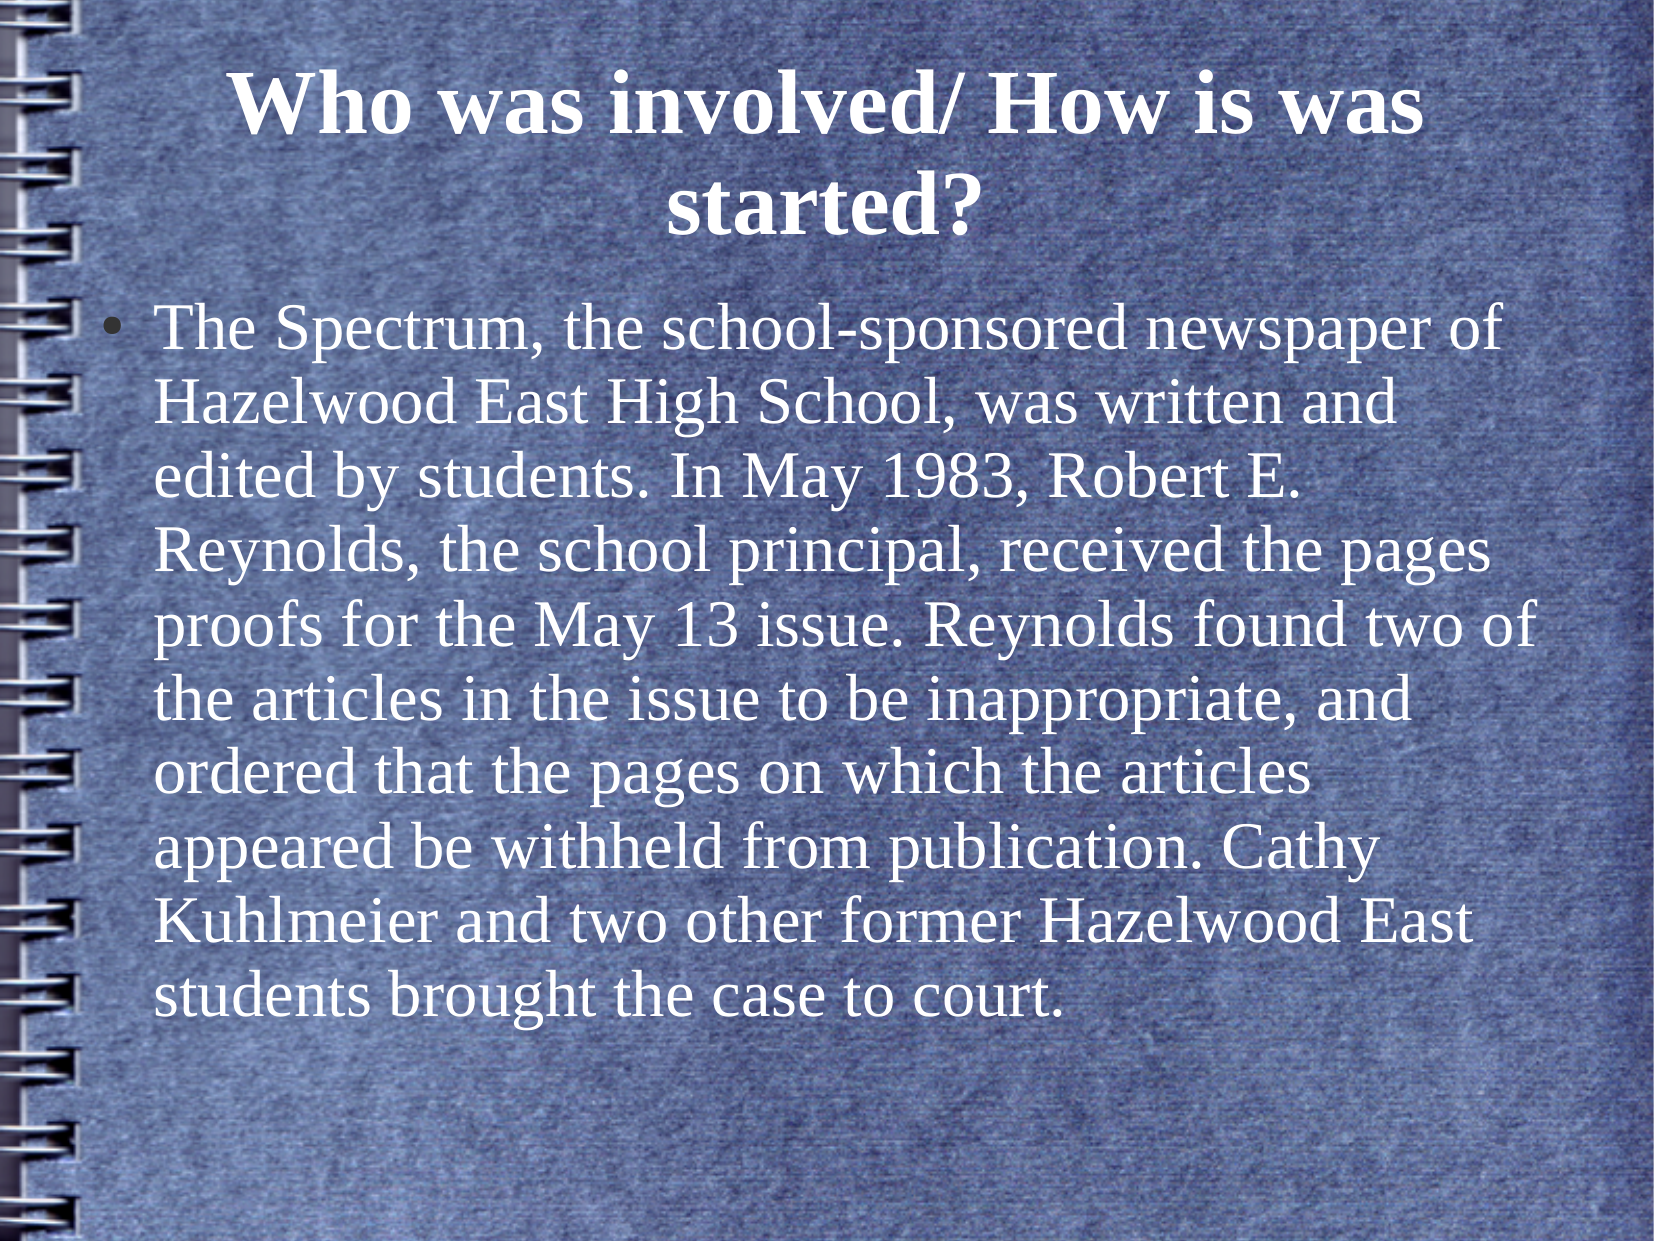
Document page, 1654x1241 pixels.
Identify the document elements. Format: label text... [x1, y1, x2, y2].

picture [0, 0, 1654, 1241]
title Who was involved/ How is was started? [82, 49, 1571, 257]
list The Spectrum, the school-sponsored newspaper of Hazelwood East High School, was written and edited by students. In May 1983, Robert E. Reynolds, the school principal, received the pages proofs for the May 13 issue. Reynolds found two of the articles in the issue to be inappropriate, and ordered that the pages on which the articles appeared be withheld from publication. Cathy Kuhlmeier and two other former Hazelwood East students brought the case to court. [82, 290, 1571, 1109]
